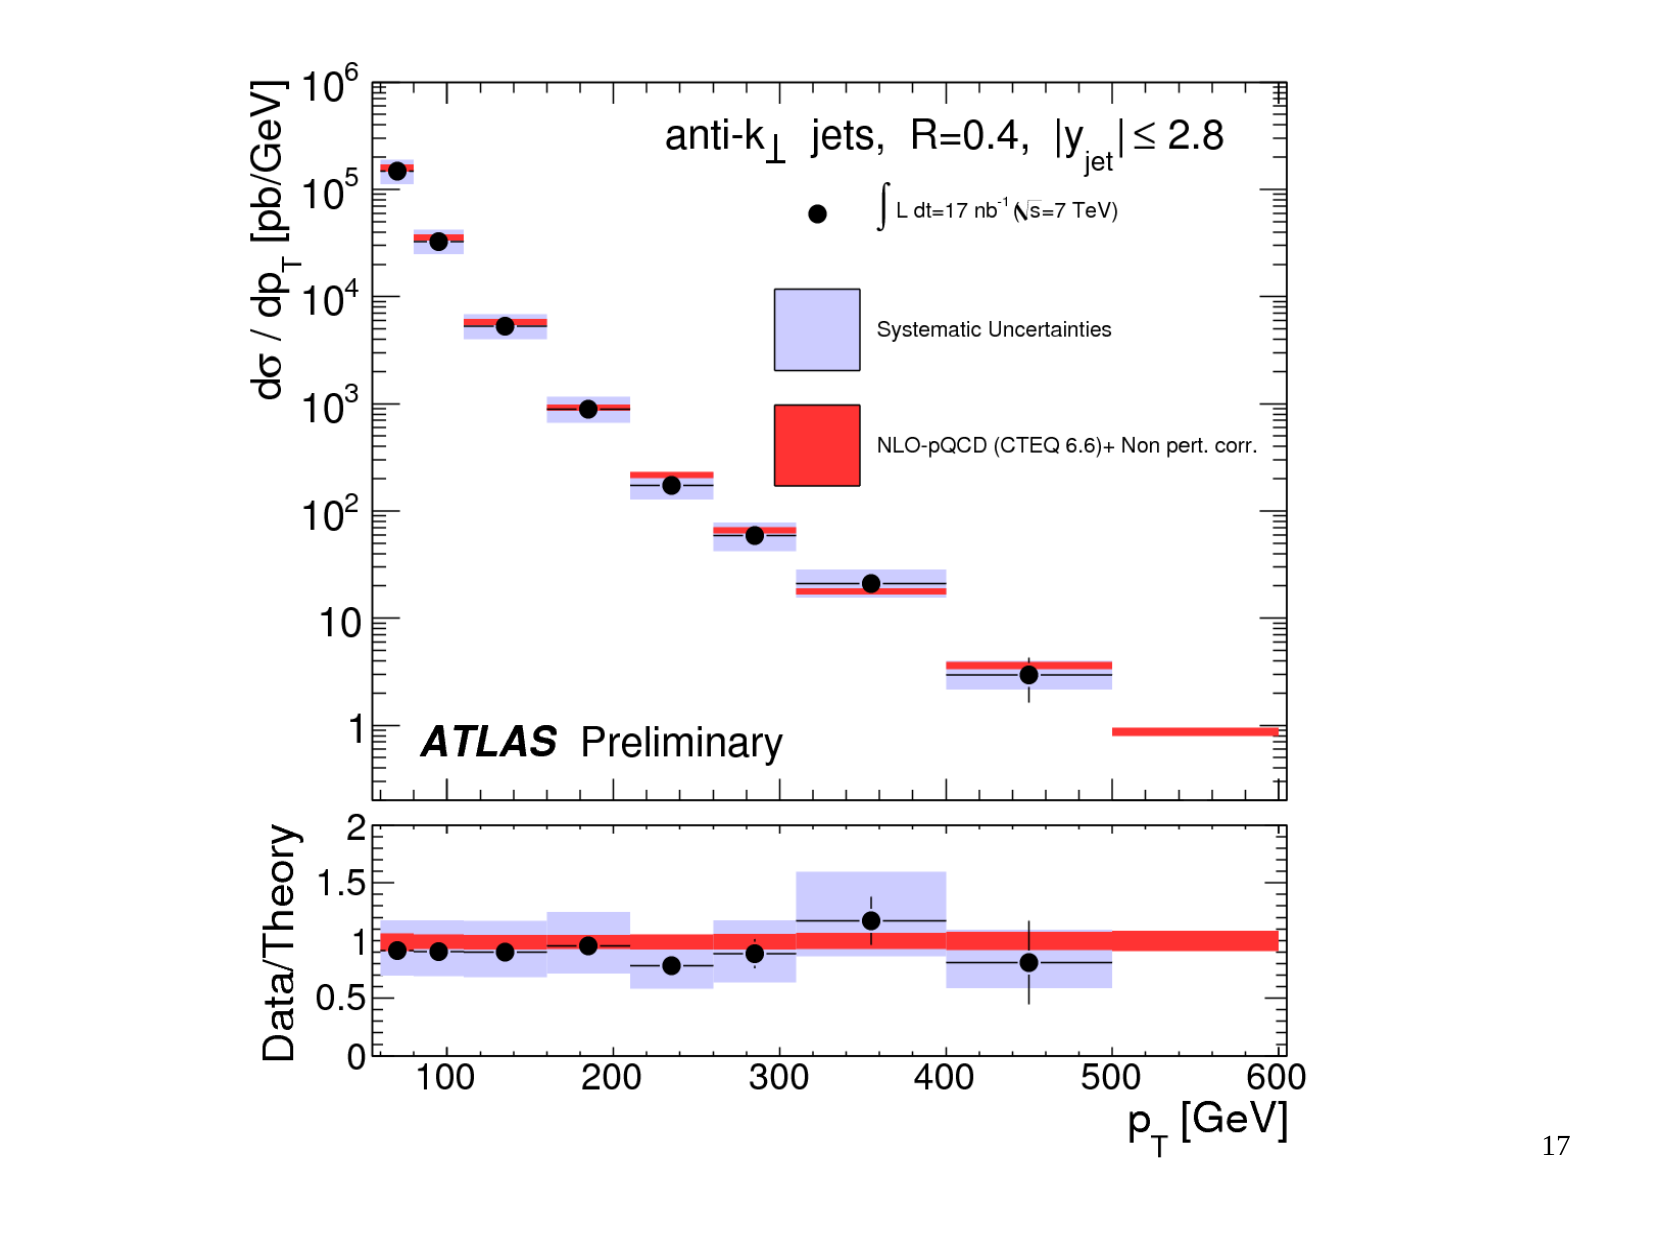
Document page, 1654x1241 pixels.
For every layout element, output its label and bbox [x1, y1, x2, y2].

picture [187, 37, 1345, 1173]
